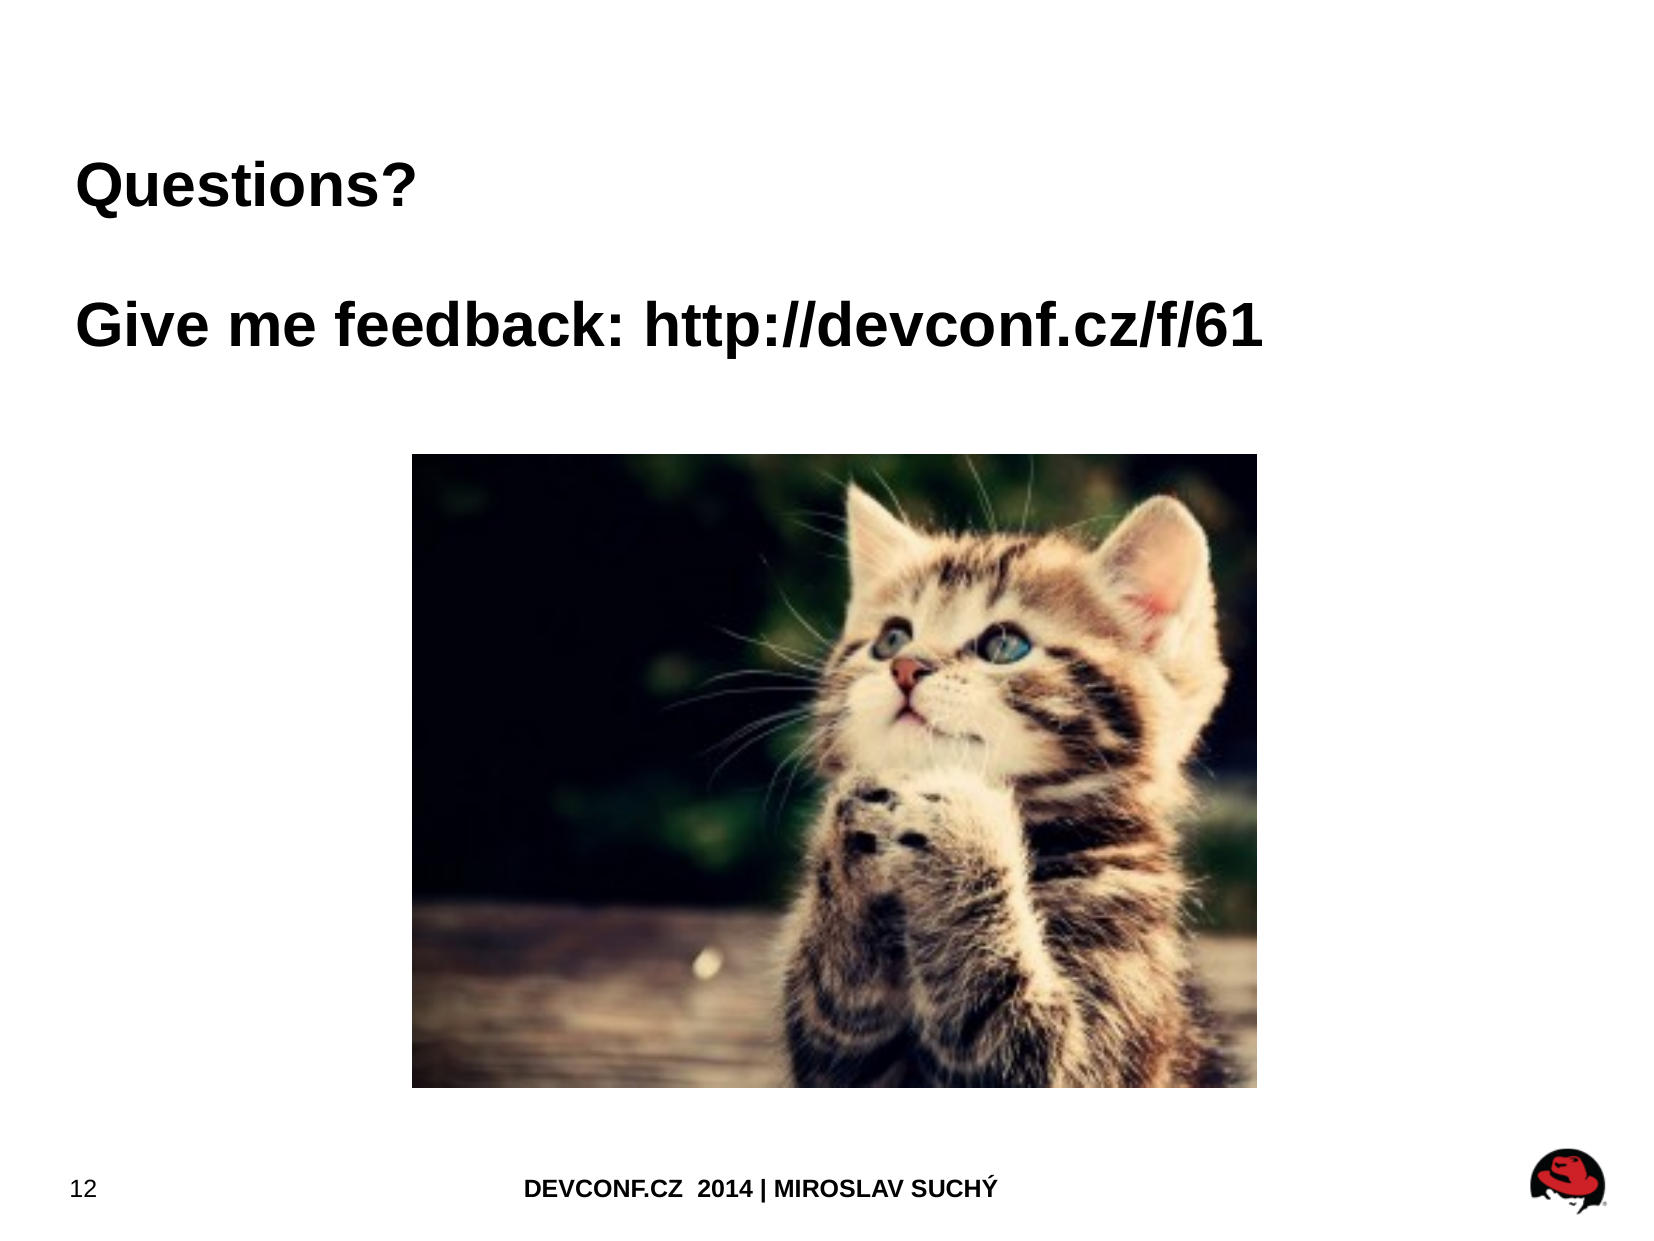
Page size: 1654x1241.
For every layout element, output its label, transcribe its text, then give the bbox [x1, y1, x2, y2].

picture [1529, 1146, 1613, 1224]
picture [412, 454, 1257, 1088]
title Questions? Give me feedback: http://devconf.cz/f/61 [75, 150, 1564, 360]
